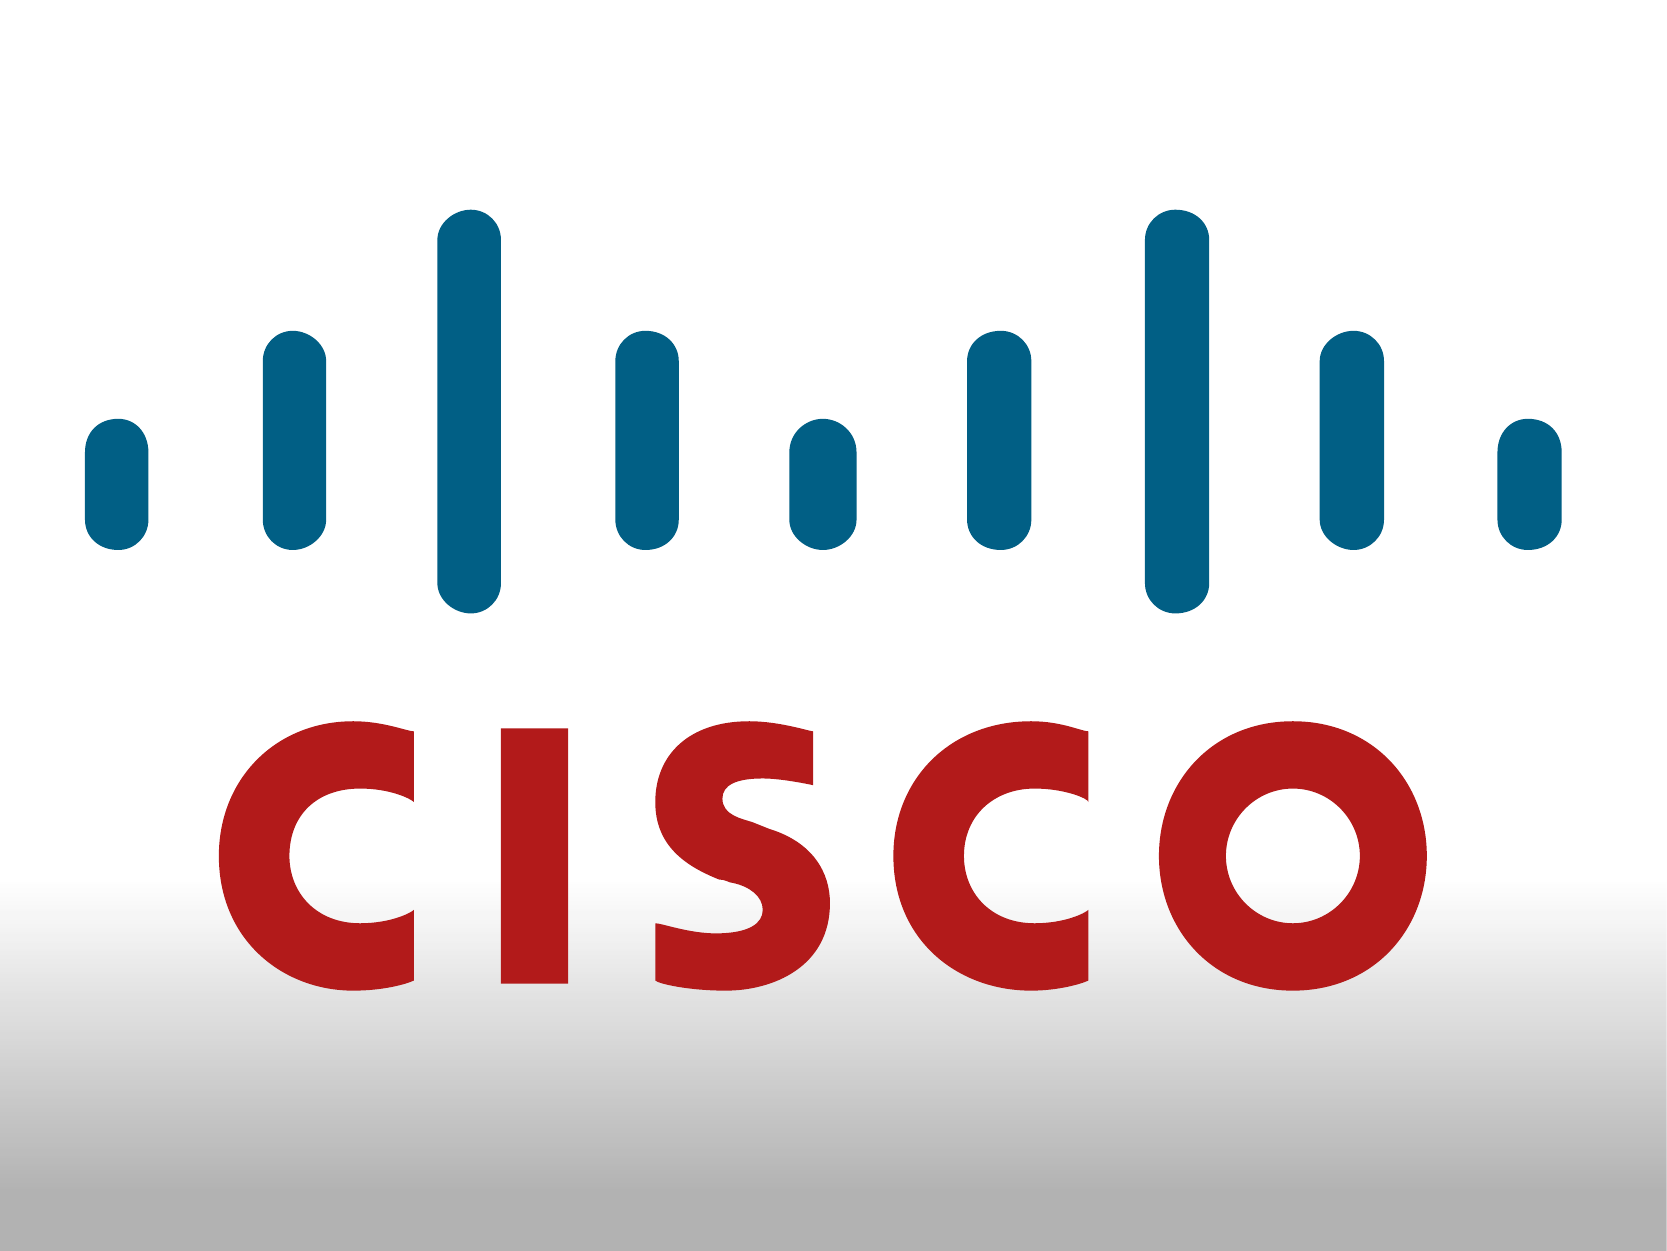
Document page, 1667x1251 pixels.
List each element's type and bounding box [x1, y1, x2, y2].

text_box [437, 209, 501, 614]
text_box [84, 418, 149, 550]
text_box [1144, 209, 1210, 614]
picture [0, 0, 1667, 1251]
text_box [615, 330, 679, 550]
text_box [1319, 330, 1385, 550]
text_box [655, 721, 830, 991]
text_box [500, 728, 569, 984]
text_box [893, 721, 1089, 991]
text_box [967, 330, 1032, 550]
text_box [789, 418, 857, 550]
text_box [1497, 418, 1562, 550]
text_box [218, 721, 414, 991]
text_box [262, 330, 327, 550]
text_box [1158, 721, 1427, 991]
